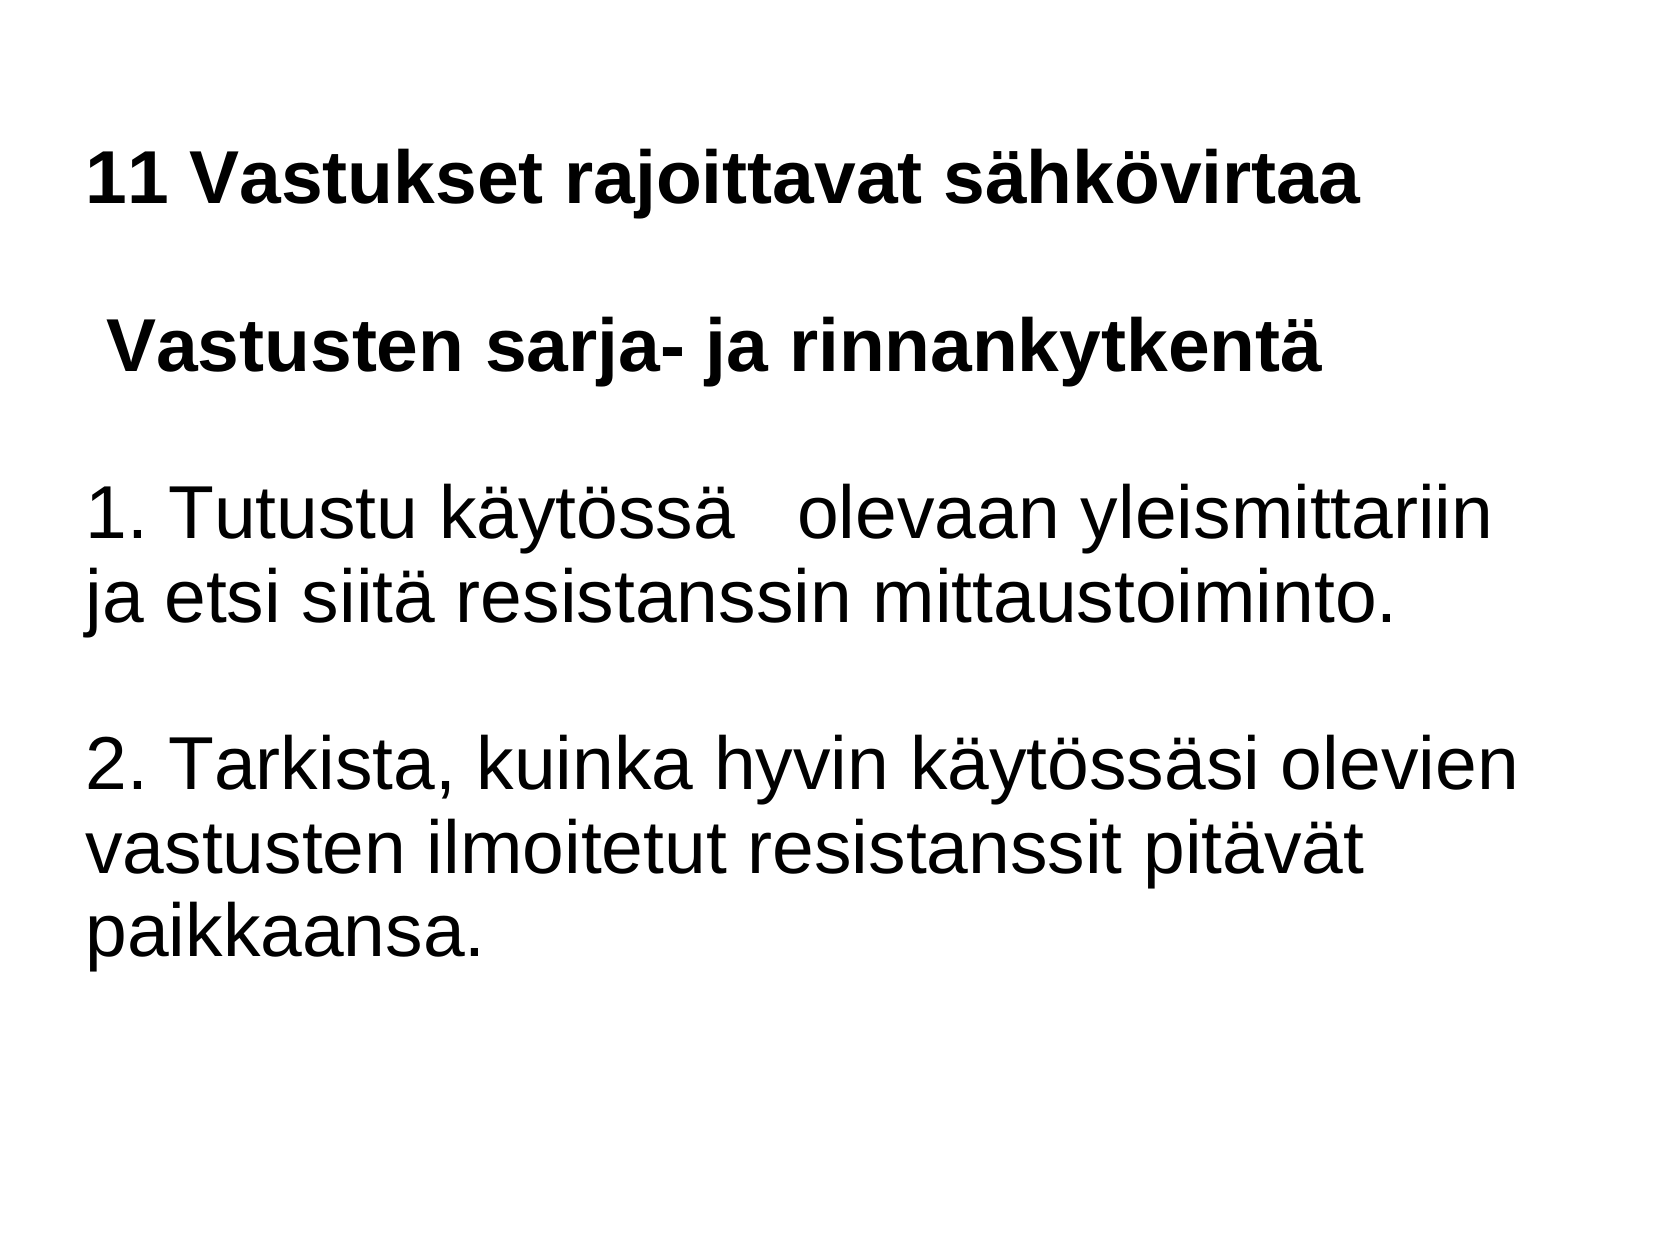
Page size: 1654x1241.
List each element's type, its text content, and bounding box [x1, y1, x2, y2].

text_box 11 Vastukset rajoittavat sähkövirtaa Vastusten sarja- ja rinnankytkentä 1. Tutustu käytössä olevaan yleismittariin ja etsi siitä resistanssin mittaustoiminto. 2. Tarkista, kuinka hyvin käytössäsi olevien vastusten ilmoitetut resistanssit pitävät paikkaansa. [70, 124, 1548, 895]
